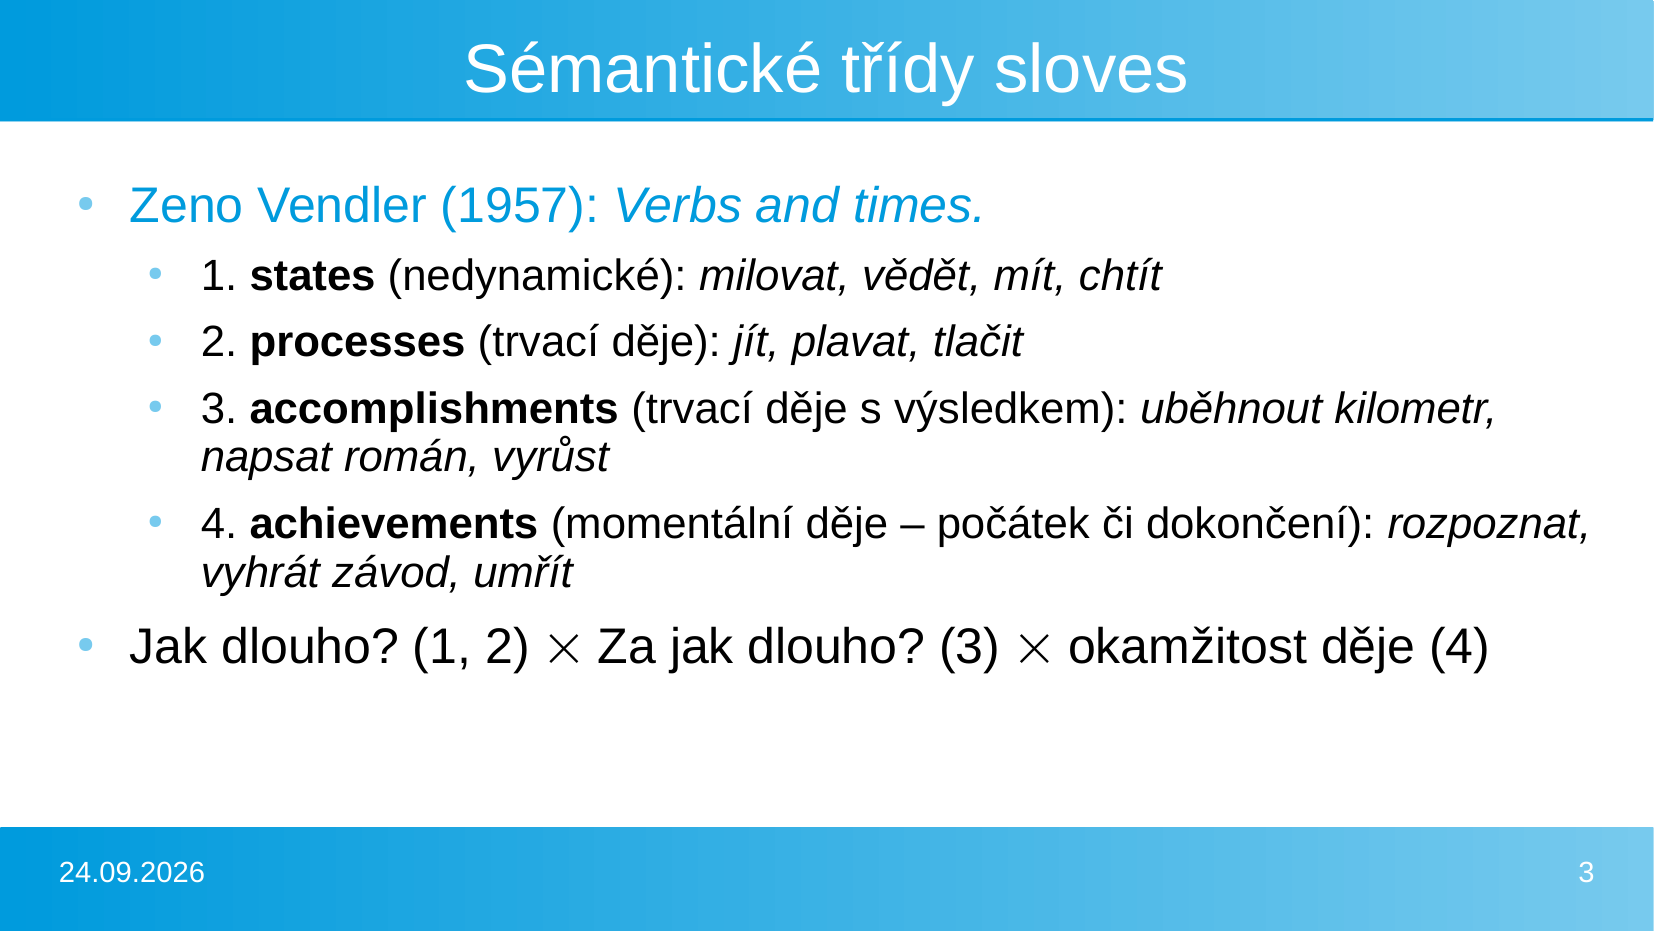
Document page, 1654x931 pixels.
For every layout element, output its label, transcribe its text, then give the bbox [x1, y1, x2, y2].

list Zeno Vendler (1957): Verbs and times. 1. states (nedynamické): milovat, vědět, mít, chtít 2. processes (trvací děje): jít, plavat, tlačit 3. accomplishments (trvací děje s výsledkem): uběhnout kilometr, napsat román, vyrůst 4. achievements (momentální děje – počátek či dokončení): rozpoznat, vyhrát závod, umřít Jak dlouho? (1, 2)  Za jak dlouho? (3)  okamžitost děje (4) [59, 177, 1595, 768]
title Sémantické třídy sloves [59, 29, 1595, 108]
